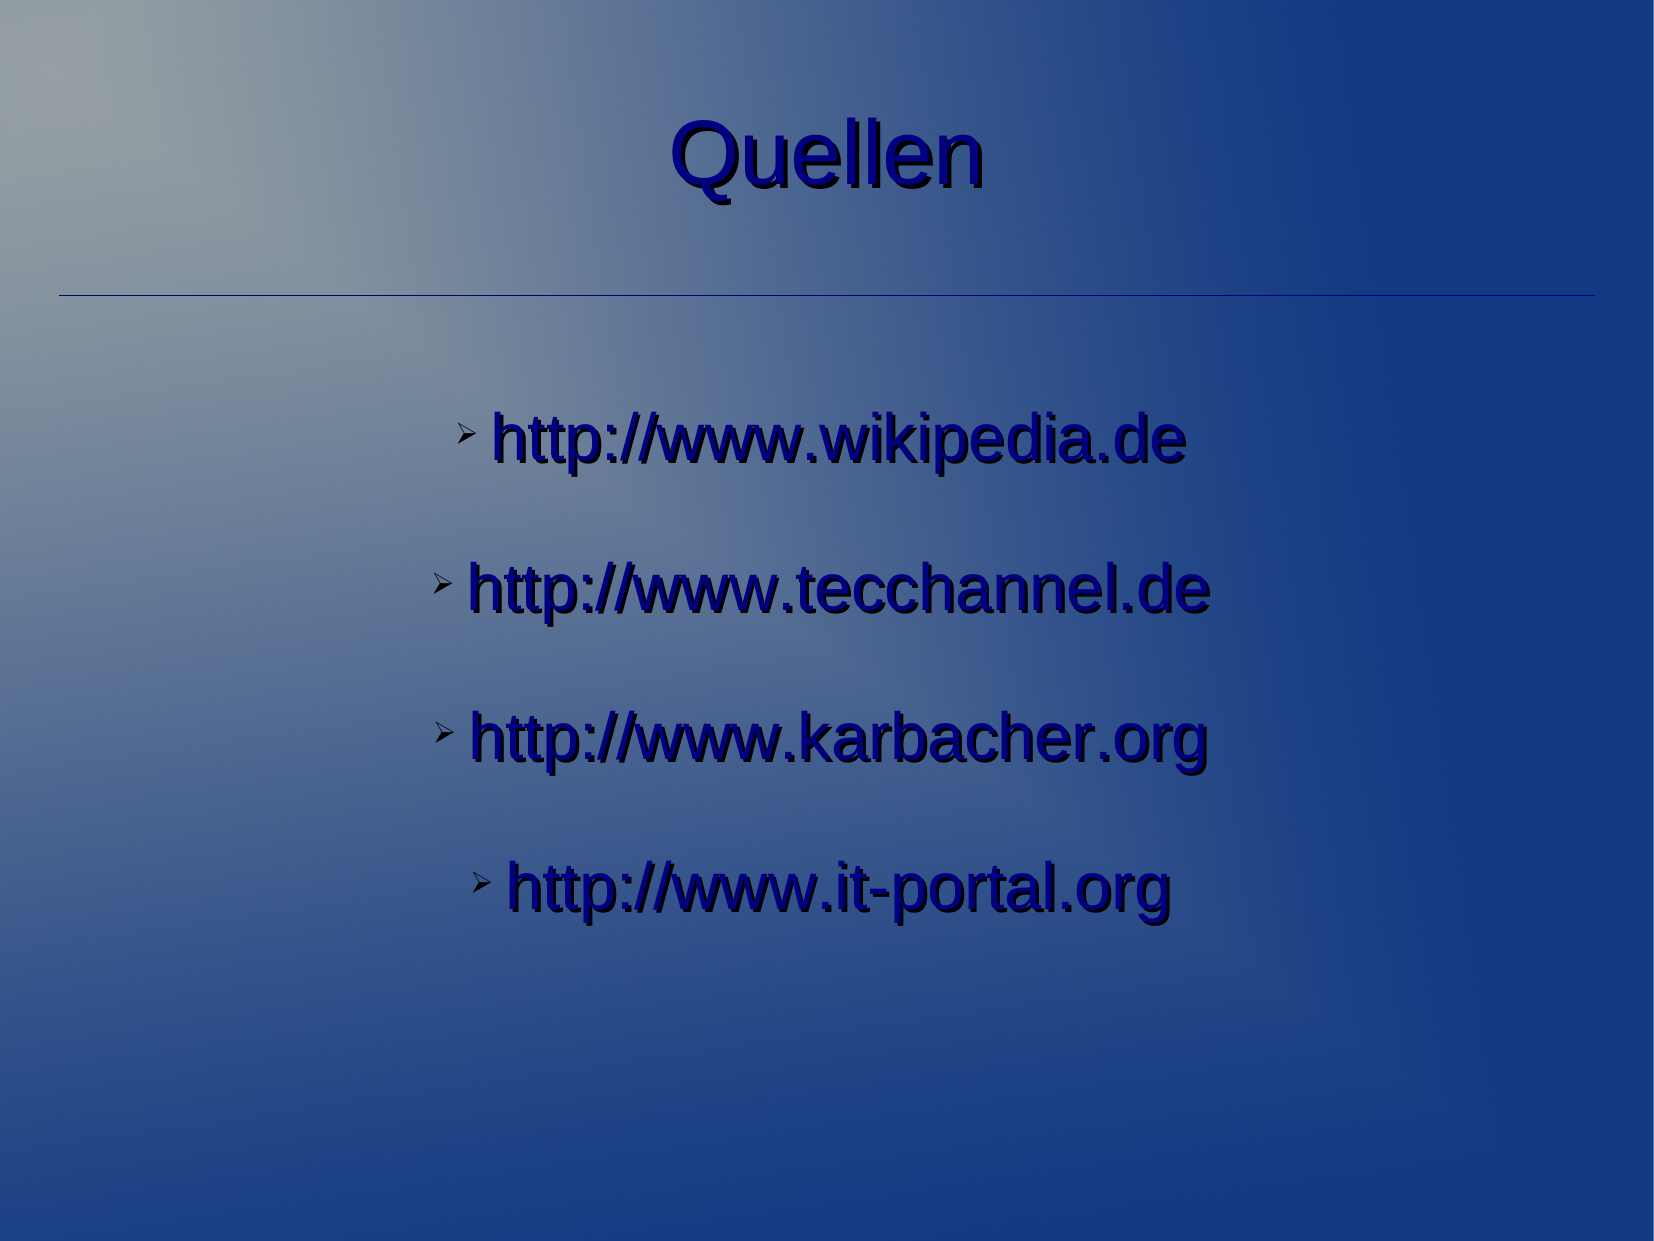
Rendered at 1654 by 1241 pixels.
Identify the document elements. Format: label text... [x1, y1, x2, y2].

subtitle http://www.wikipedia.de http://www.tecchannel.de http://www.karbacher.org http://www.it-portal.org [82, 297, 1571, 1102]
title Quellen [82, 56, 1571, 250]
picture [0, 0, 1654, 1241]
